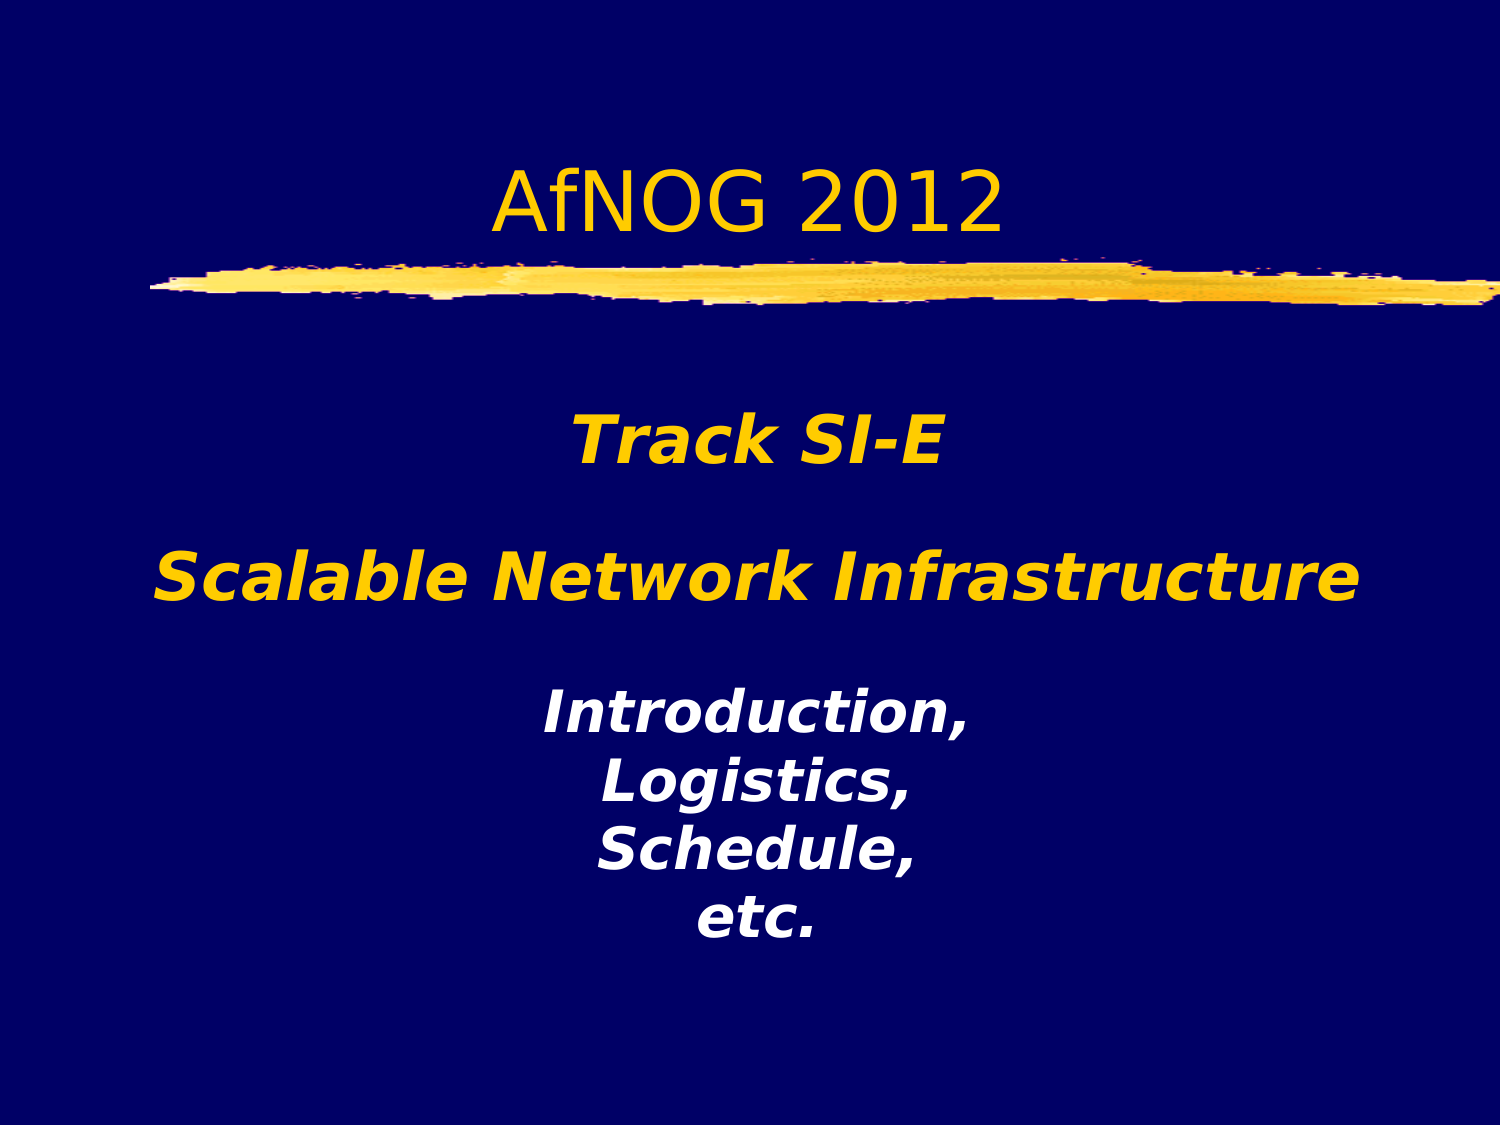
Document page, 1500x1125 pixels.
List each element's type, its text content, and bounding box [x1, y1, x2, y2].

text_box Track SI-E Scalable Network Infrastructure Introduction, Logistics, Schedule, etc. [118, 330, 1399, 1039]
title AfNOG 2012 [0, 34, 1500, 253]
picture [150, 253, 1500, 316]
